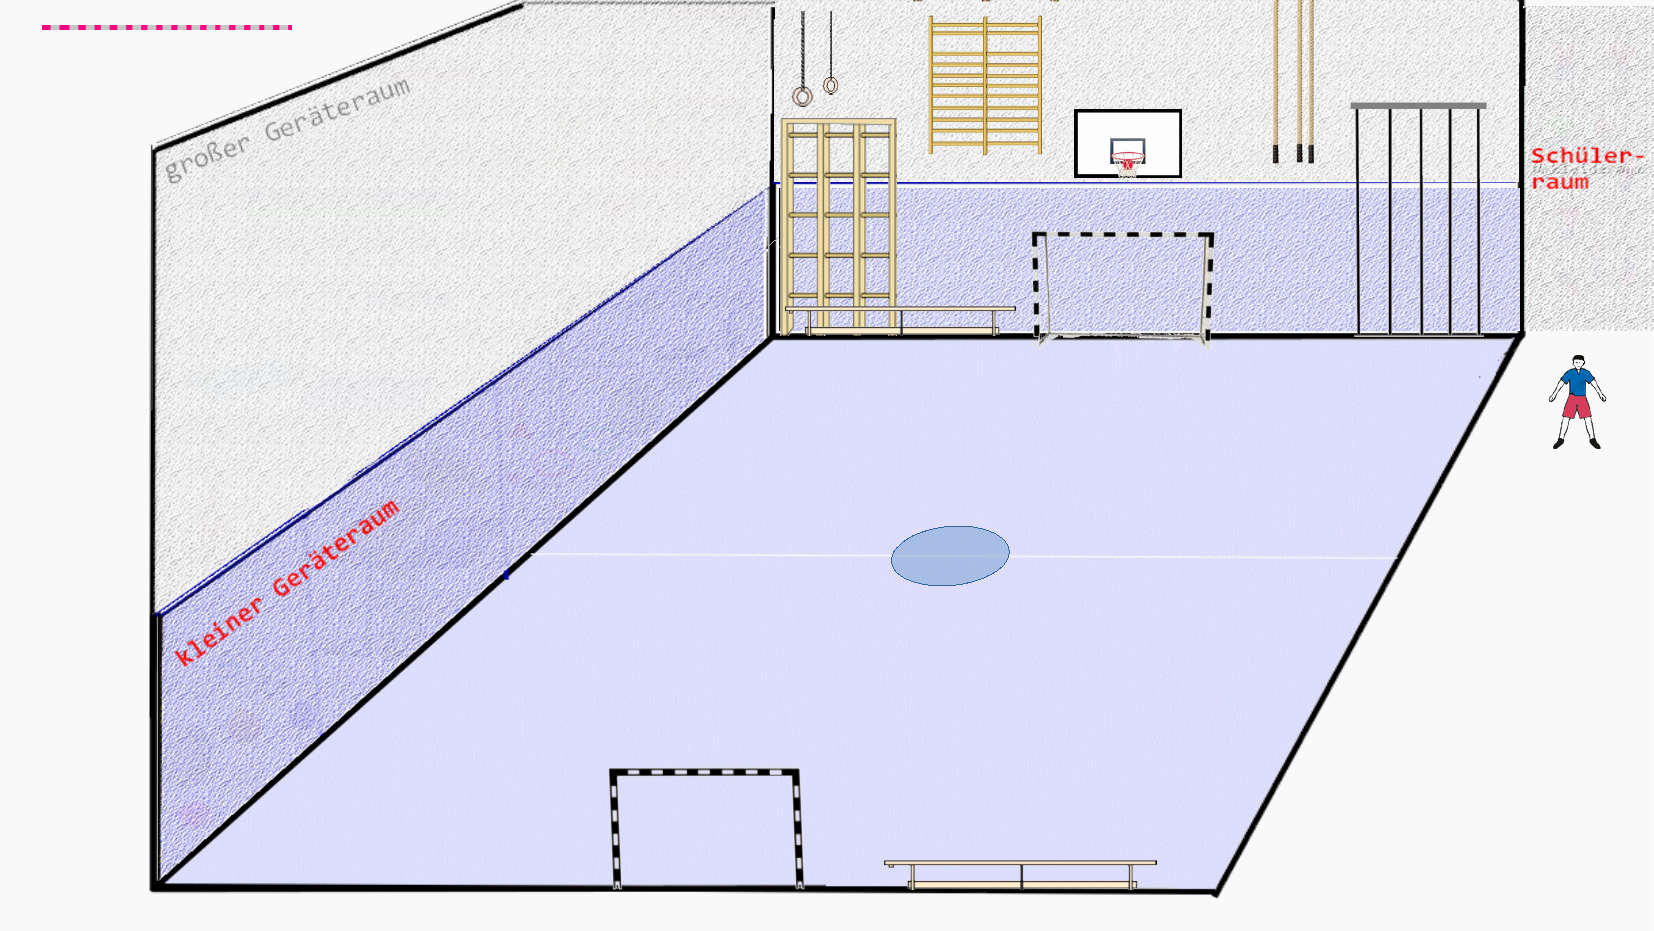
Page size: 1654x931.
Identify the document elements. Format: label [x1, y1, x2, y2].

picture [0, 0, 1654, 931]
text_box [891, 526, 1010, 586]
